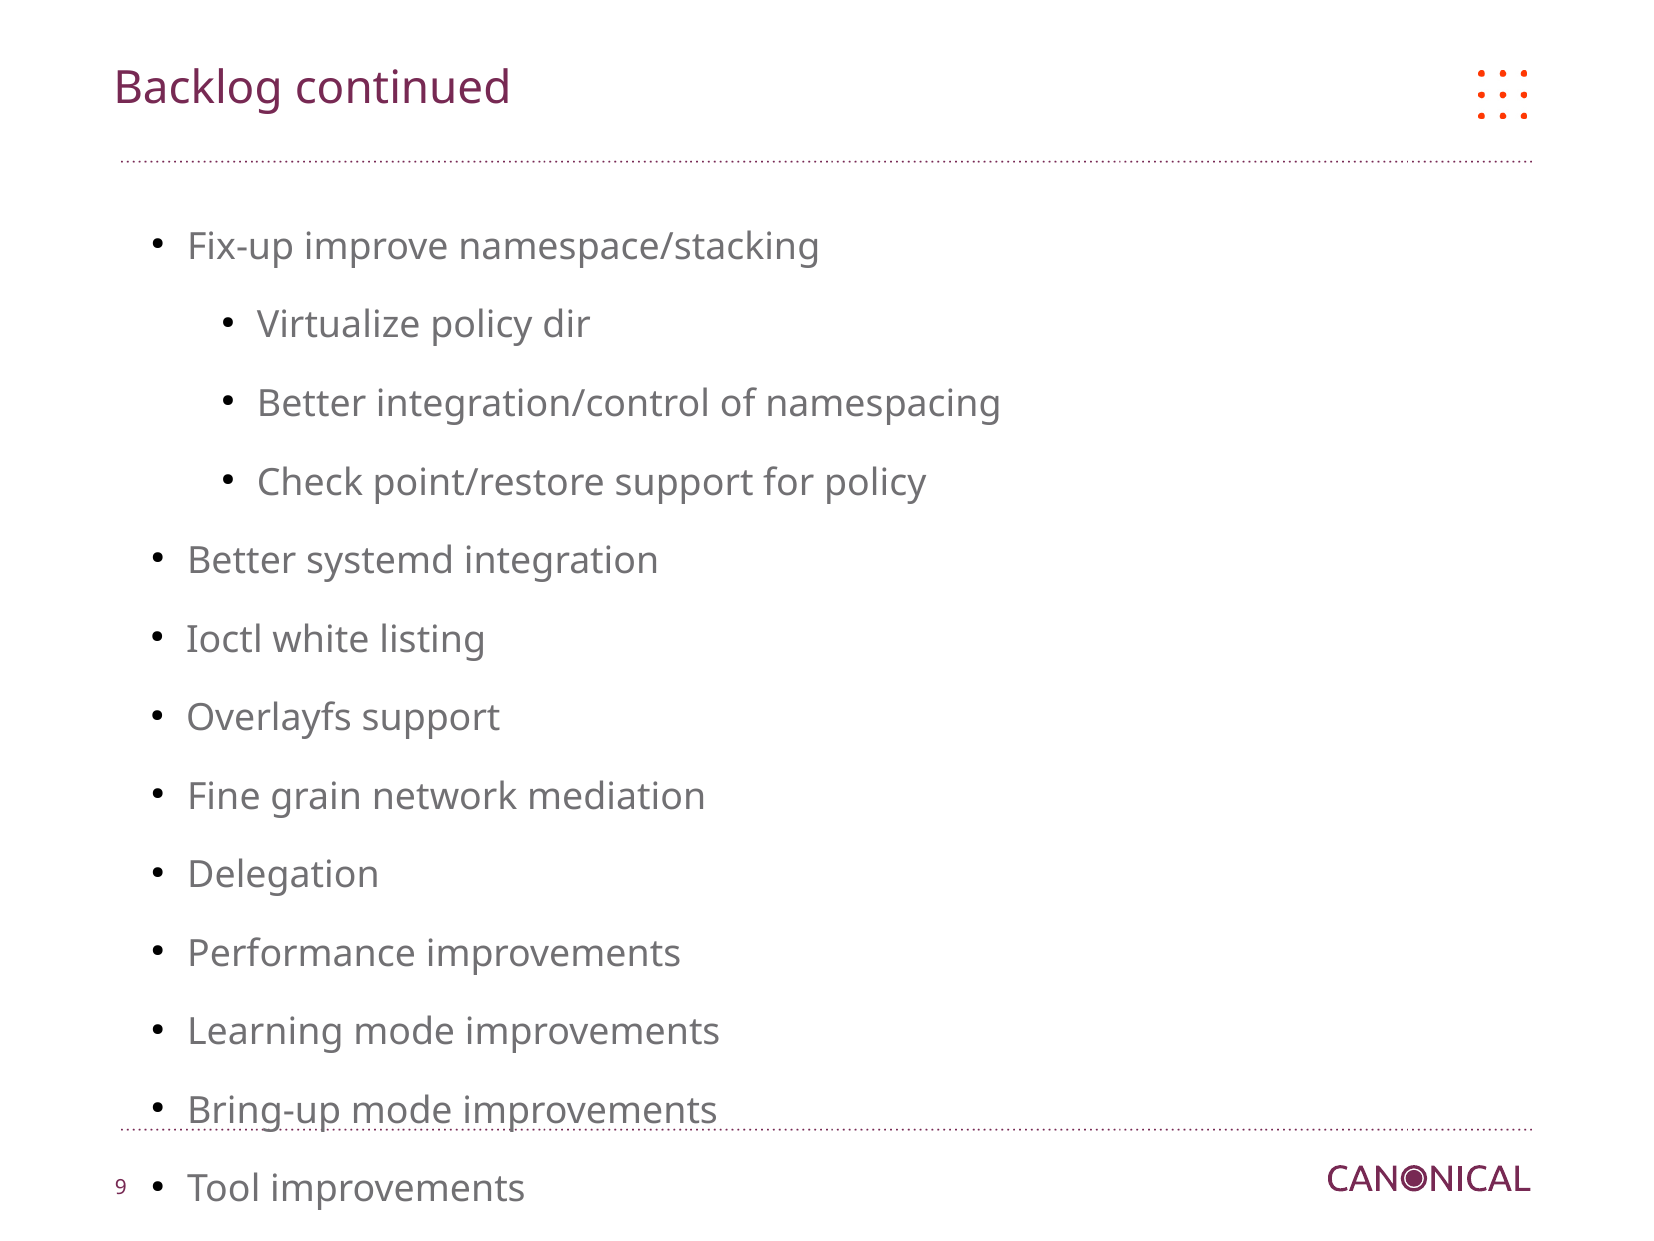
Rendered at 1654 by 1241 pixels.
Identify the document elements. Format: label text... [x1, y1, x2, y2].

title Backlog continued [113, 64, 1382, 107]
picture [111, 159, 1533, 166]
picture [111, 1127, 1533, 1134]
list Fix-up improve namespace/stacking Virtualize policy dir Better integration/control of namespacing Check point/restore support for policy Better systemd integration Ioctl white listing Overlayfs support Fine grain network mediation Delegation Performance improvements Learning mode improvements Bring-up mode improvements Tool improvements ... [115, 206, 1540, 1124]
picture [1478, 70, 1527, 119]
